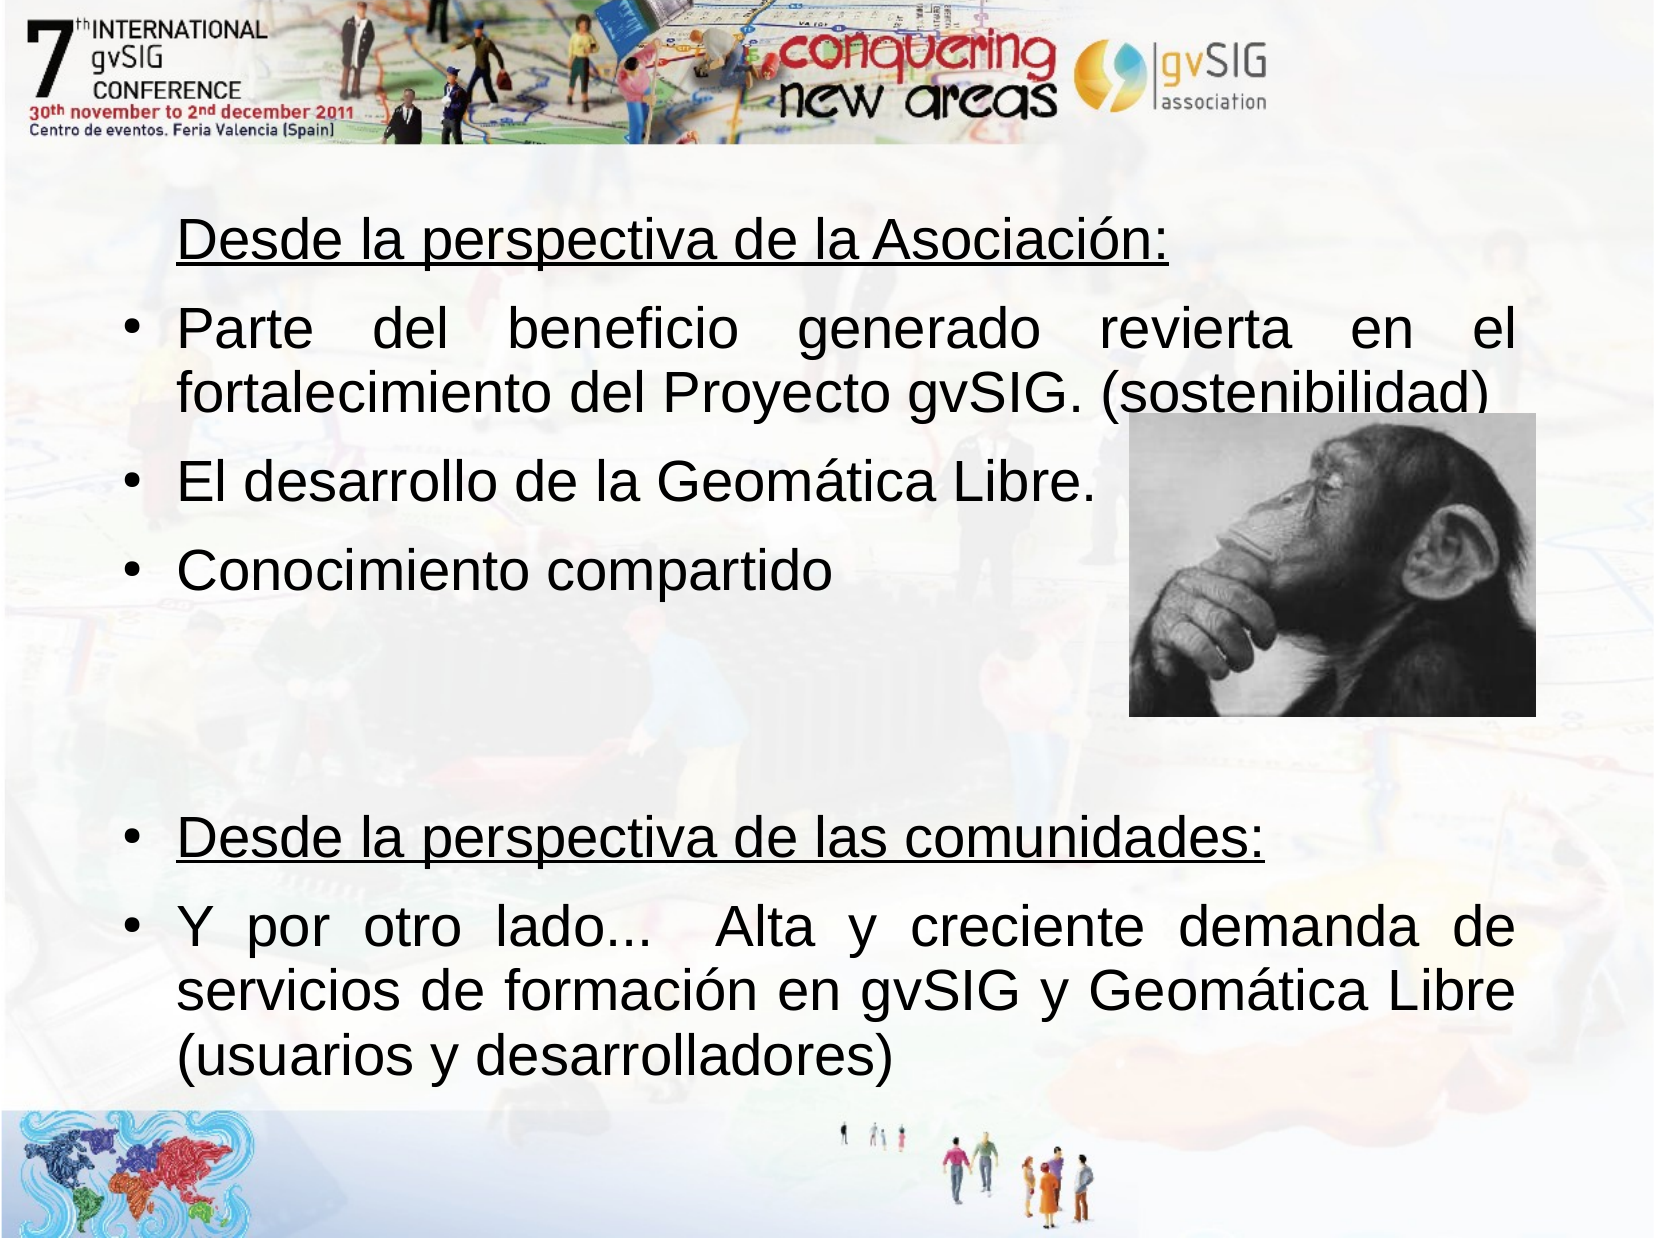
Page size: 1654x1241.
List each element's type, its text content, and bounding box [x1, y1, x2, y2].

list Desde la perspectiva de la Asociación: Parte del beneficio generado revierta en el fortalecimiento del Proyecto gvSIG. (sostenibilidad) El desarrollo de la Geomática Libre. Conocimiento compartido Desde la perspectiva de las comunidades: Y por otro lado... Alta y creciente demanda de servicios de formación en gvSIG y Geomática Libre (usuarios y desarrolladores) [118, 206, 1518, 1093]
picture [1, 0, 1654, 1238]
